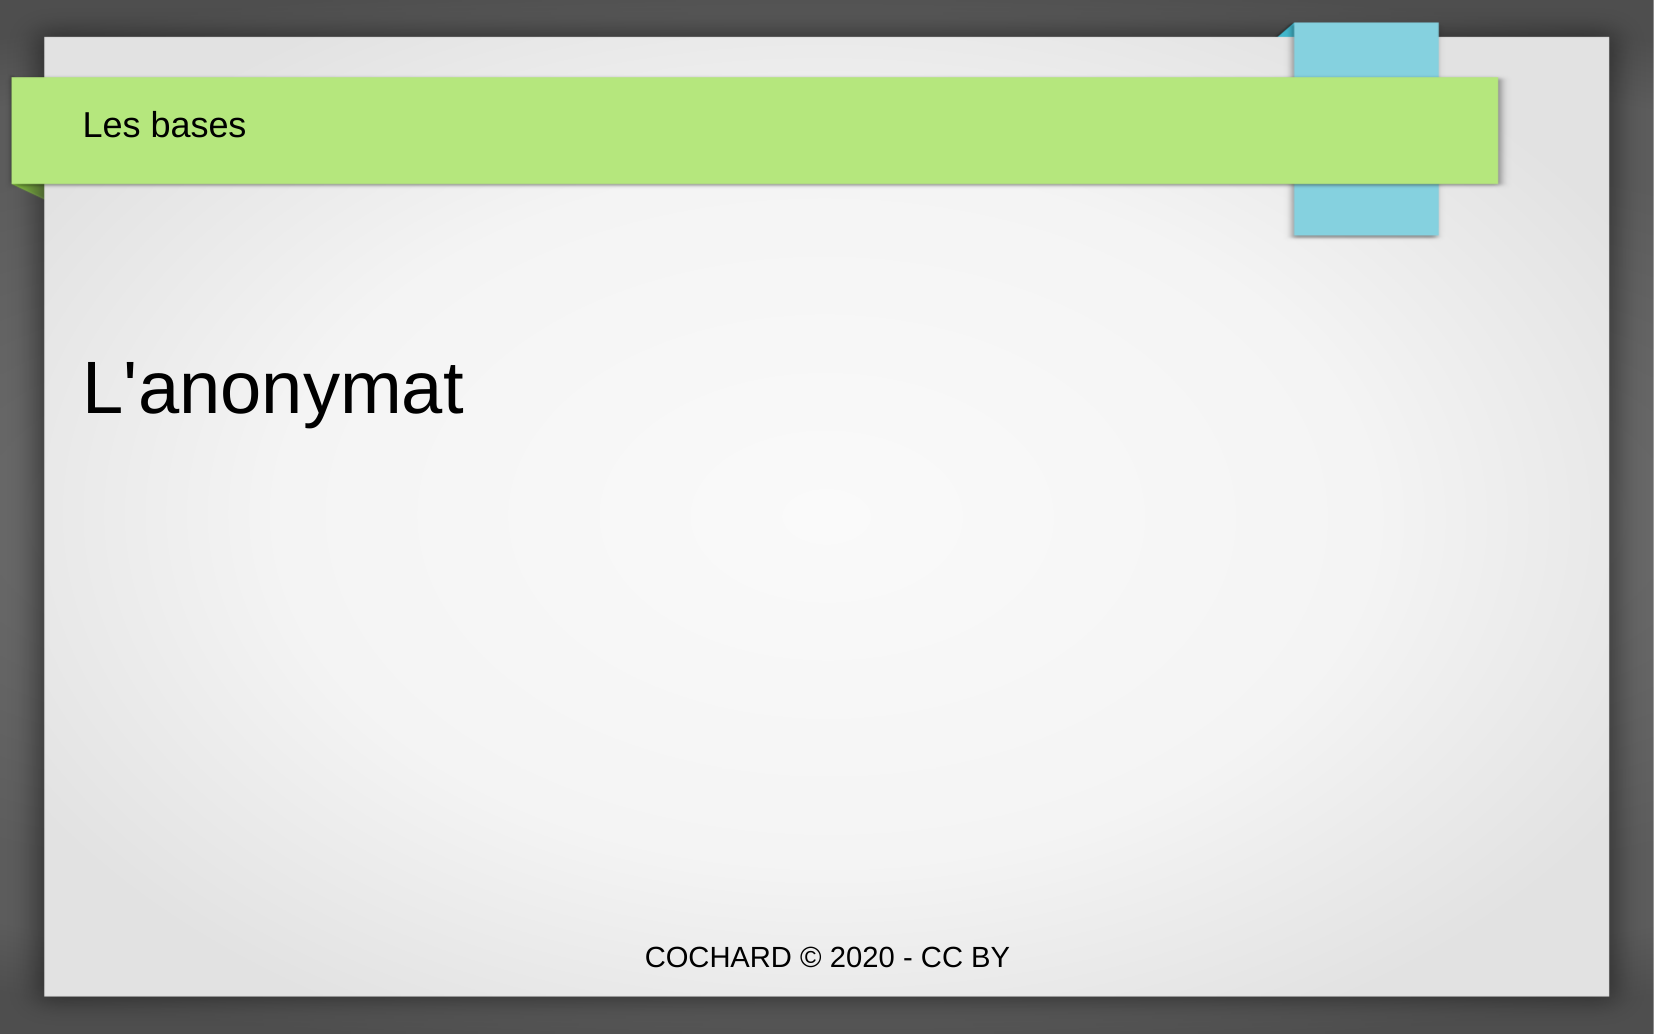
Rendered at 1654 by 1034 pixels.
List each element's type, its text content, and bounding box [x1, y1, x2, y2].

title Les bases [82, 39, 1235, 210]
picture [0, 0, 1654, 1034]
list L'anonymat [82, 249, 1571, 849]
